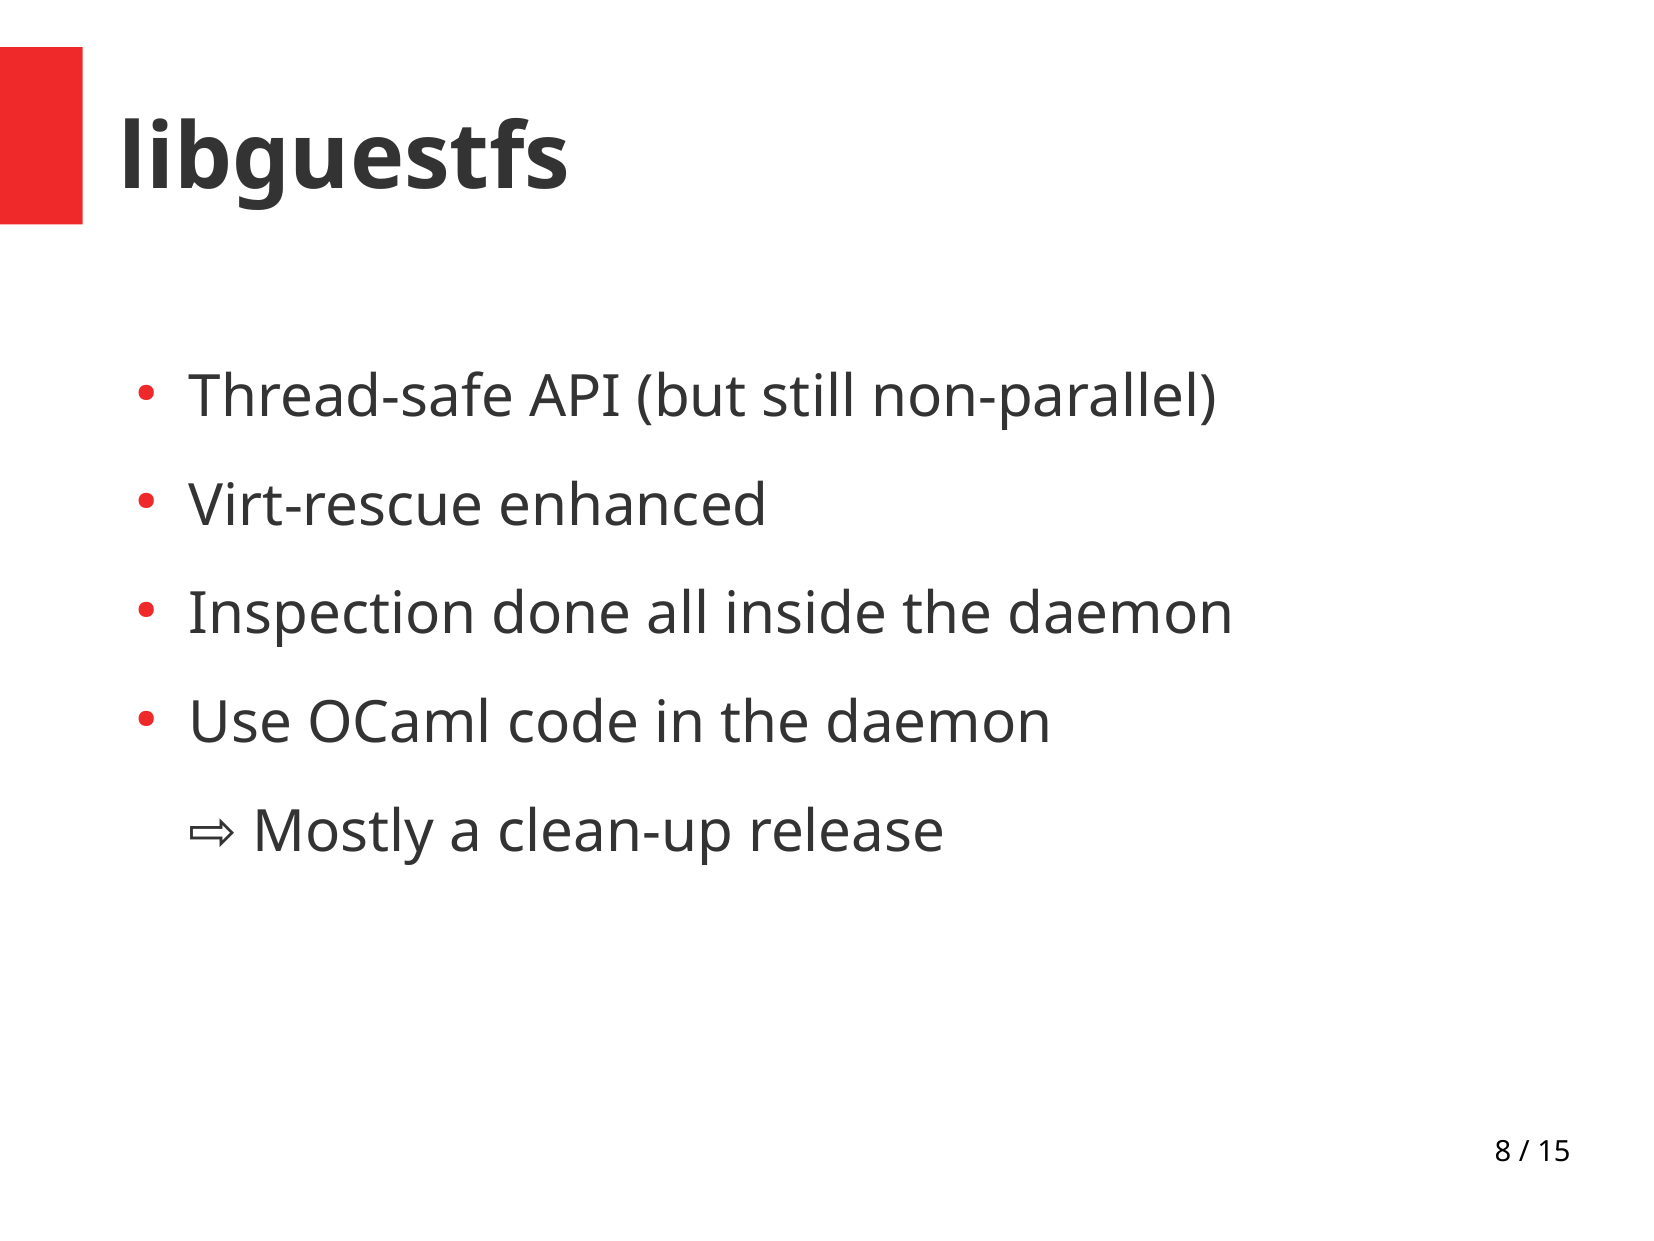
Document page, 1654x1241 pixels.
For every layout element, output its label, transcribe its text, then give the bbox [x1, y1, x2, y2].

list Thread-safe API (but still non-parallel) Virt-rescue enhanced Inspection done all inside the daemon Use OCaml code in the daemon ⇨ Mostly a clean-up release [118, 354, 1536, 1074]
title libguestfs [118, 49, 1571, 257]
